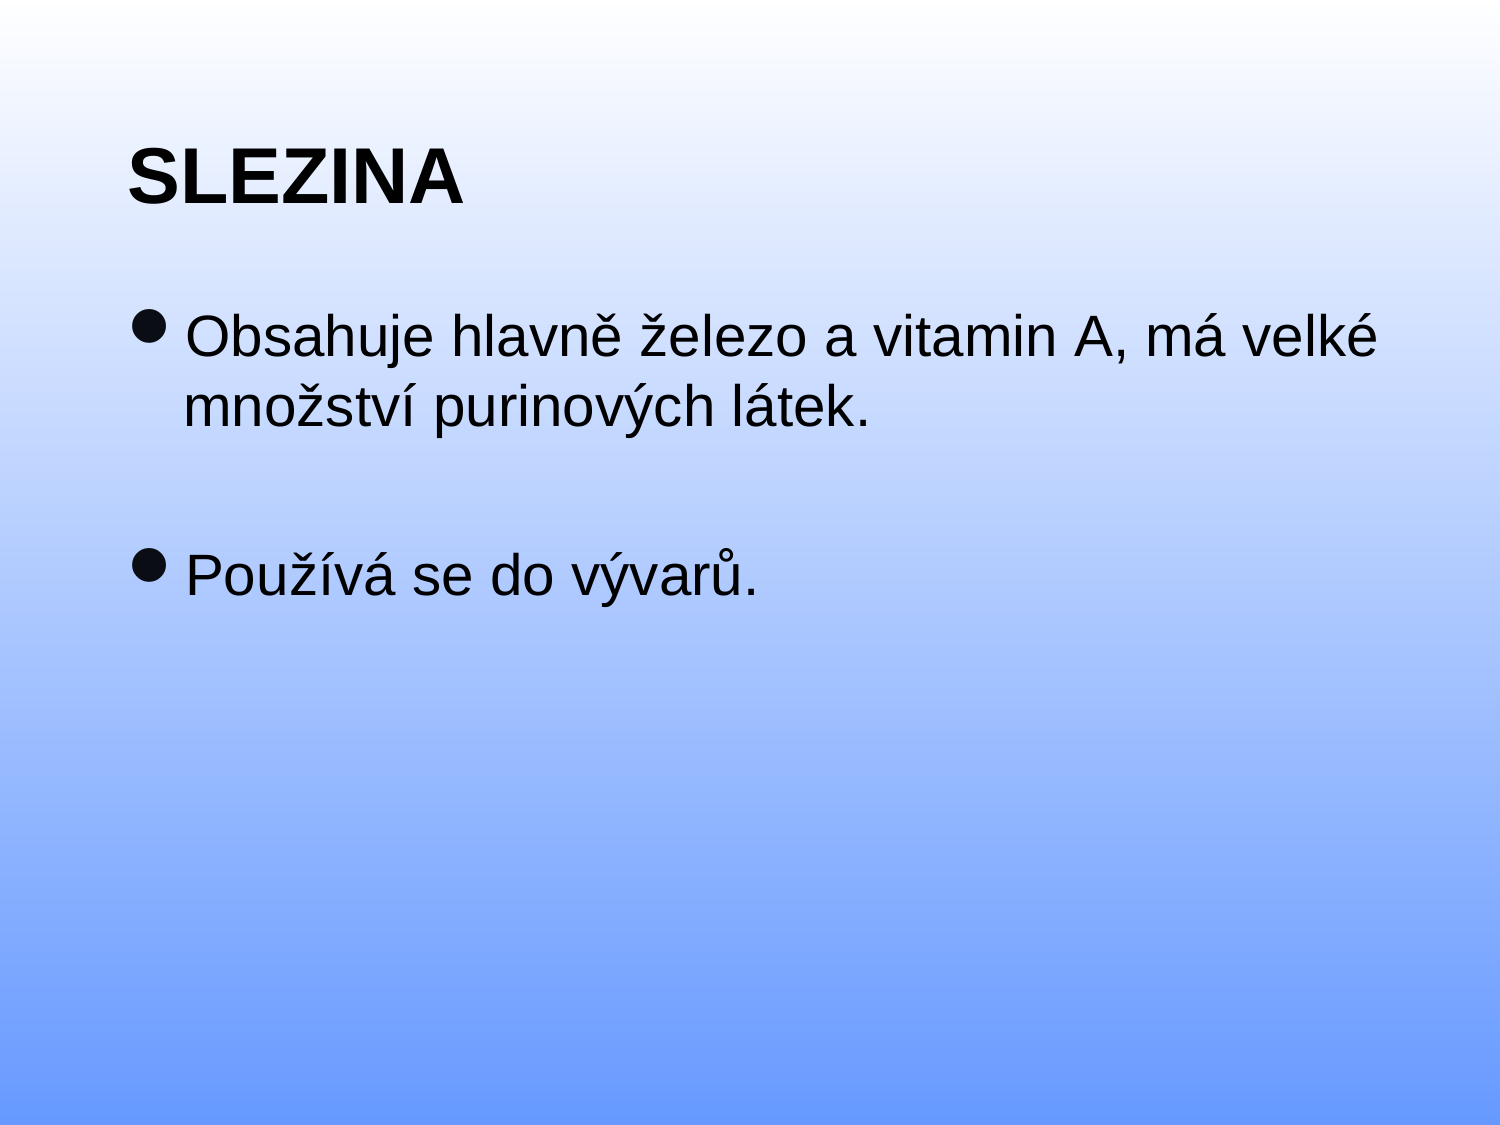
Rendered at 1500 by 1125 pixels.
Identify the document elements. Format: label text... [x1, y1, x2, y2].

list Obsahuje hlavně železo a vitamin A, má velké množství purinových látek. Používá se do vývarů. [112, 290, 1471, 1035]
title SLEZINA [112, 78, 1463, 266]
